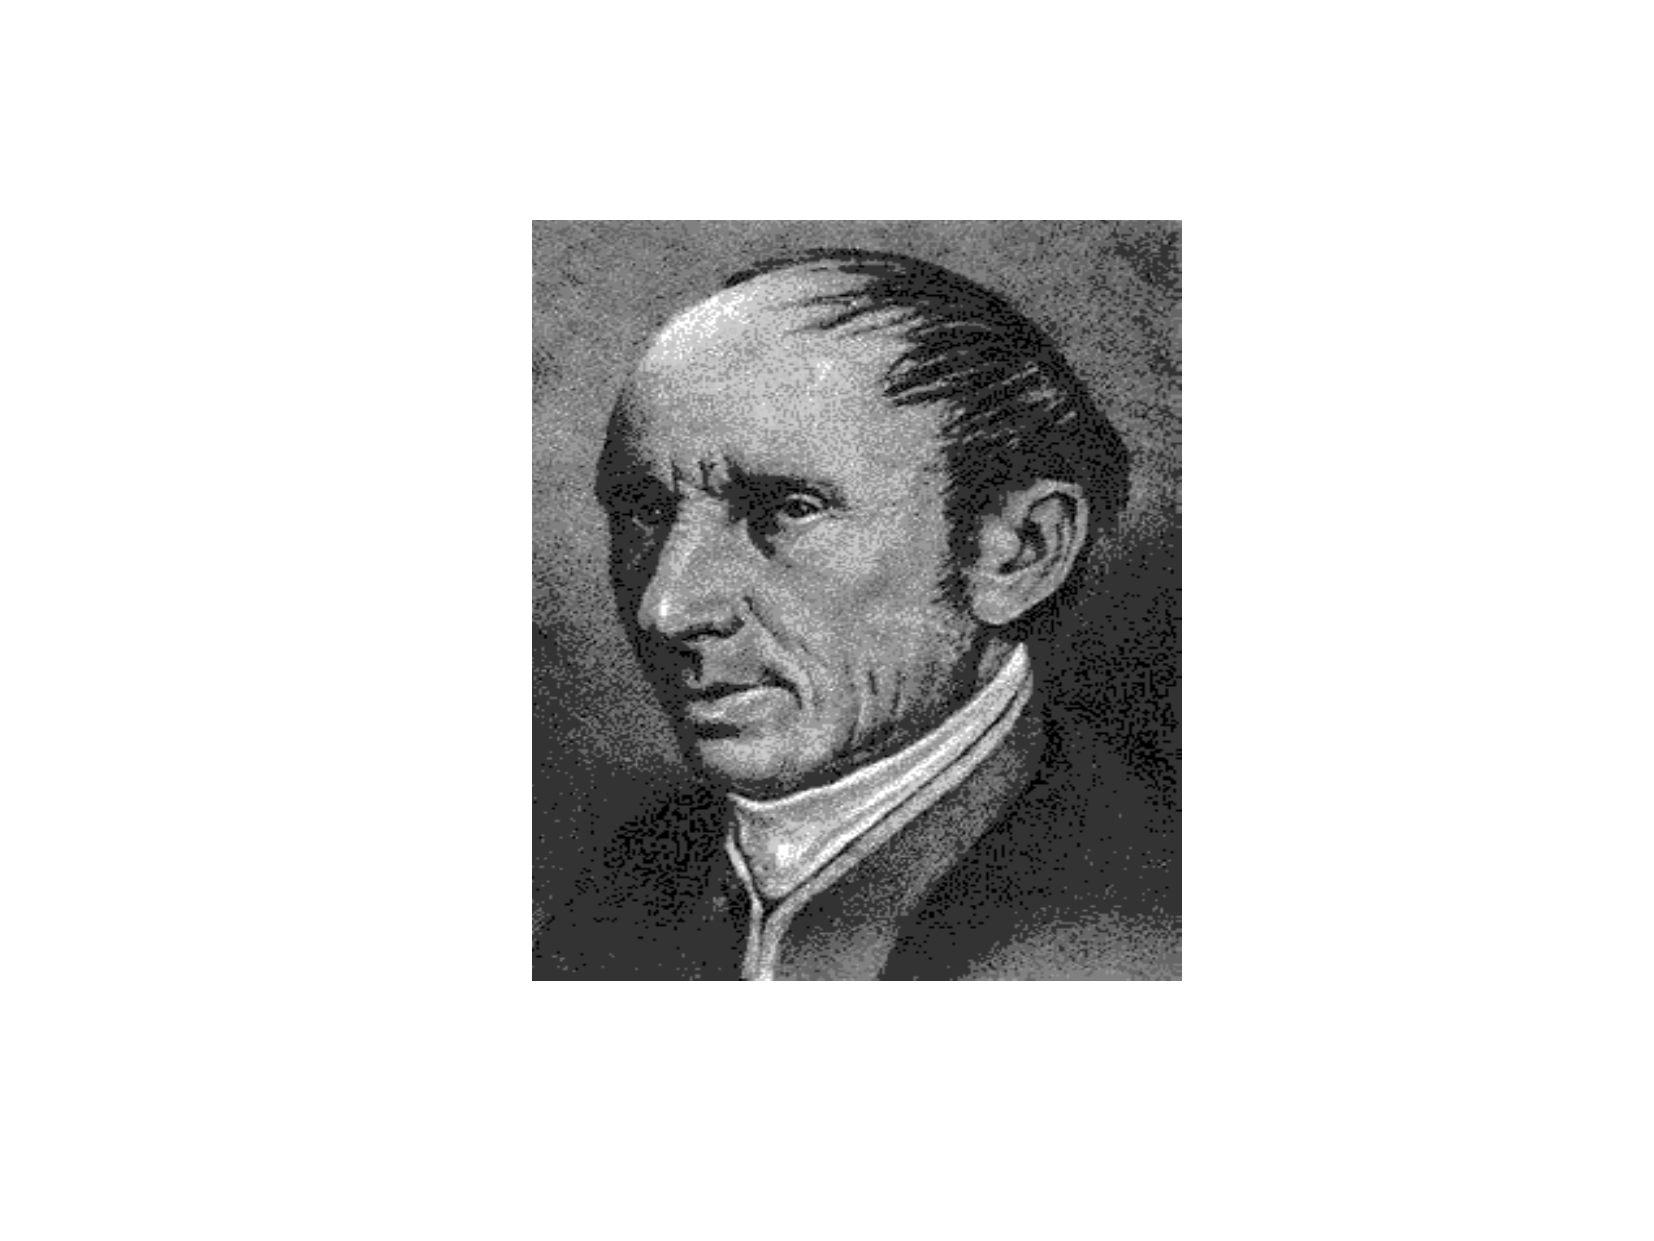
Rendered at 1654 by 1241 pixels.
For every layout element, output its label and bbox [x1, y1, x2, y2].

picture [532, 220, 1182, 981]
